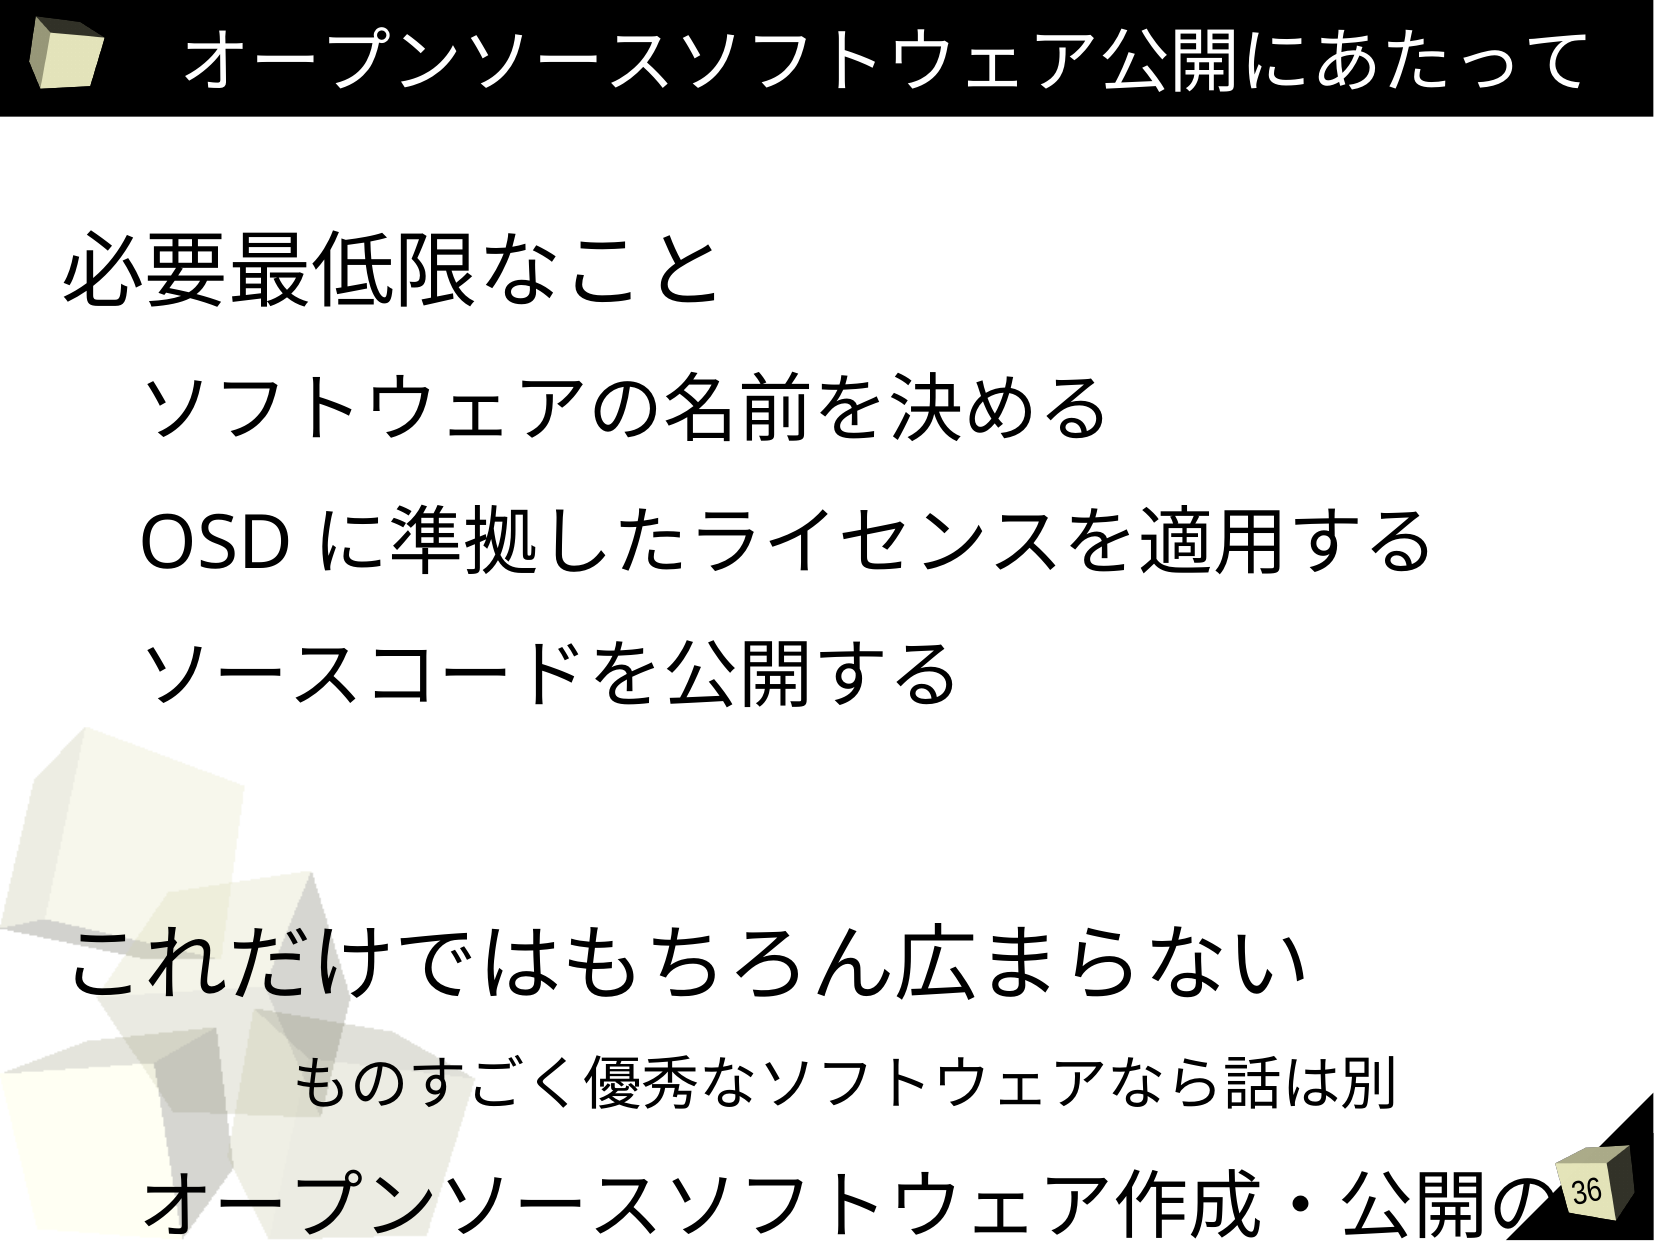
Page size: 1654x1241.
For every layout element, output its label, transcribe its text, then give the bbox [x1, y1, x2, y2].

list 必要最低限なこと ソフトウェアの名前を決める OSDに準拠したライセンスを適用する ソースコードを公開する これだけではもちろん広まらない ものすごく優秀なソフトウェアなら話は別 オープンソースソフトウェア作成・公開の作法 暗黙的ながら存在する [44, 177, 1611, 1214]
picture [0, 726, 477, 1241]
title オープンソースソフトウェア公開にあたって [118, 0, 1595, 119]
